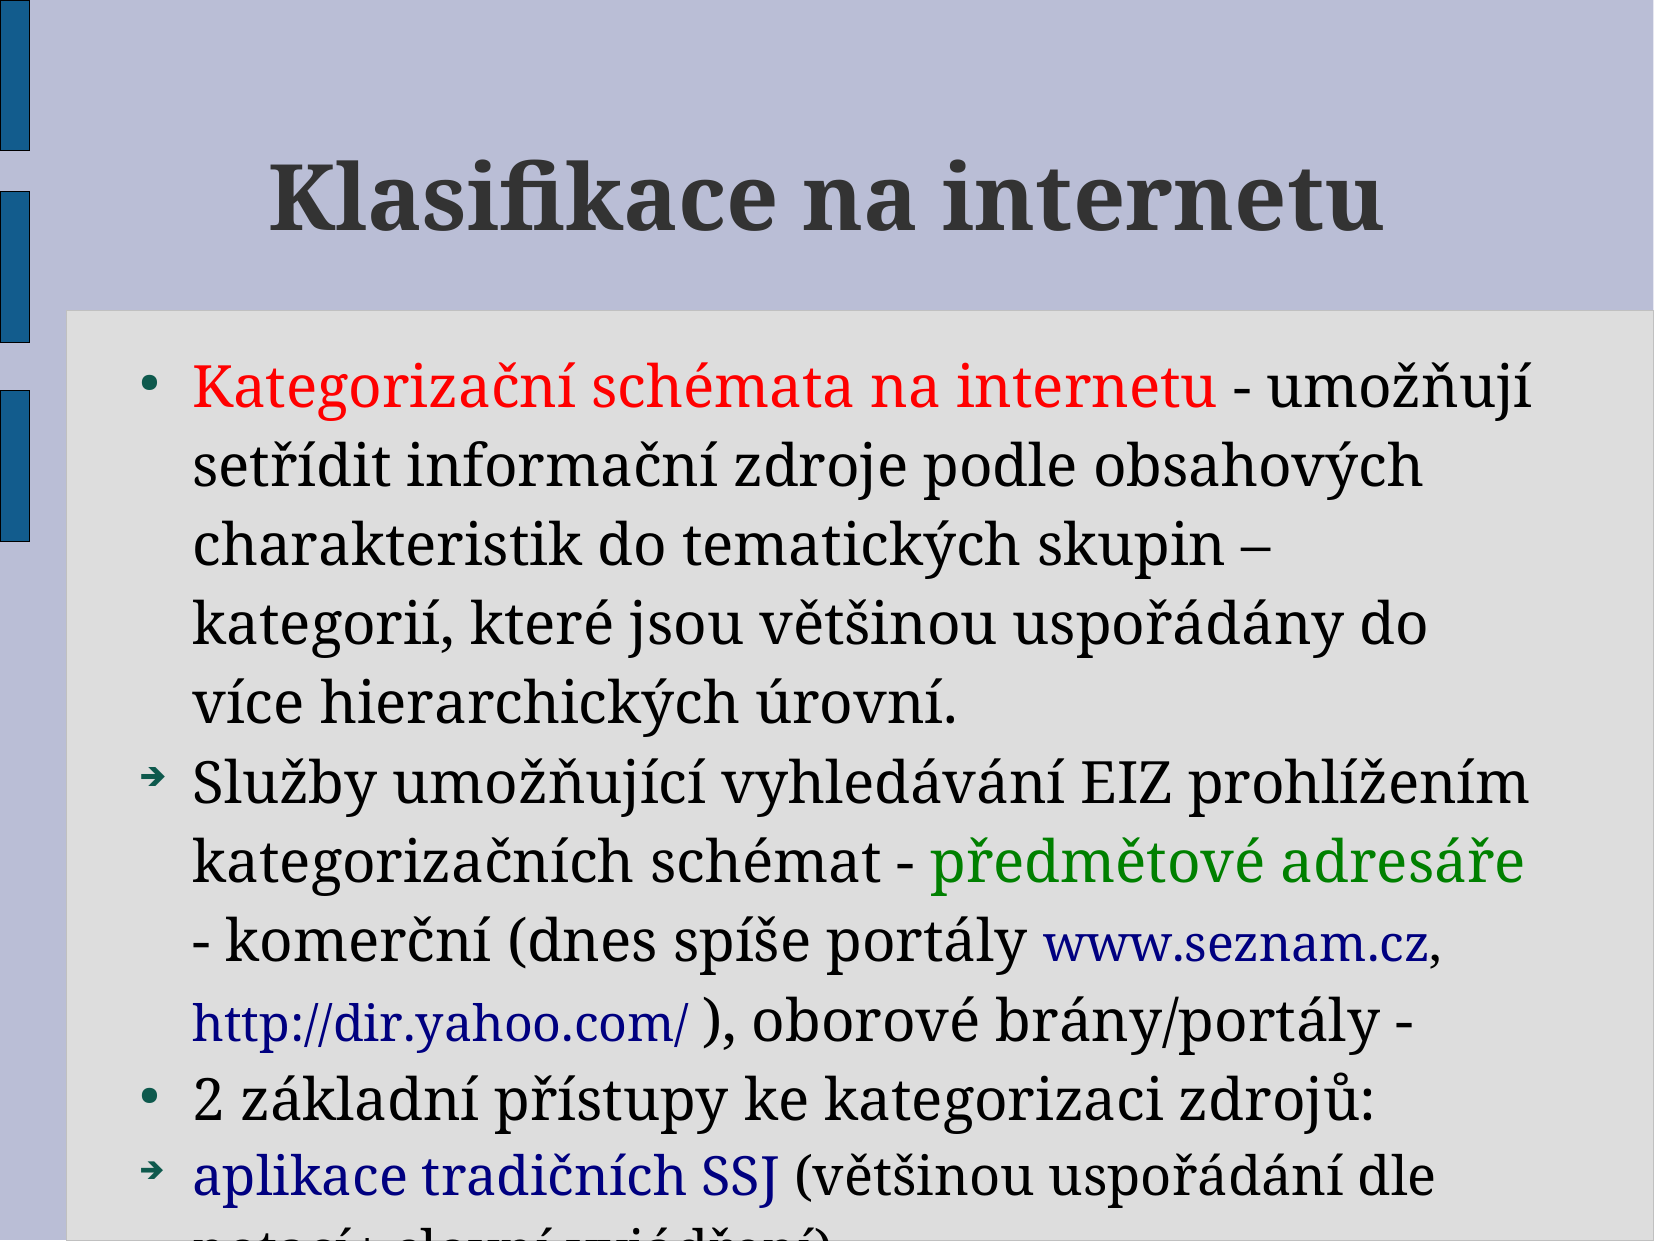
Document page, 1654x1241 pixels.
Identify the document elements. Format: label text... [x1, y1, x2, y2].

list Kategorizační schémata na internetu - umožňují setřídit informační zdroje podle obsahových charakteristik do tematických skupin – kategorií, které jsou většinou uspořádány do více hierarchických úrovní. Služby umožňující vyhledávání EIZ prohlížením kategorizačních schémat - předmětové adresáře - komerční (dnes spíše portály www.seznam.cz, http://dir.yahoo.com/ ), oborové brány/portály - 2 základní přístupy ke kategorizaci zdrojů: aplikace tradičních SSJ (většinou uspořádání dle notací+ slovní vyjádření) vytvoření vlastního schéma - (většinou abecední uspořádání kategorií stejné hierarchické úrovně) [121, 344, 1534, 1241]
title Klasifikace na internetu [121, 98, 1534, 291]
